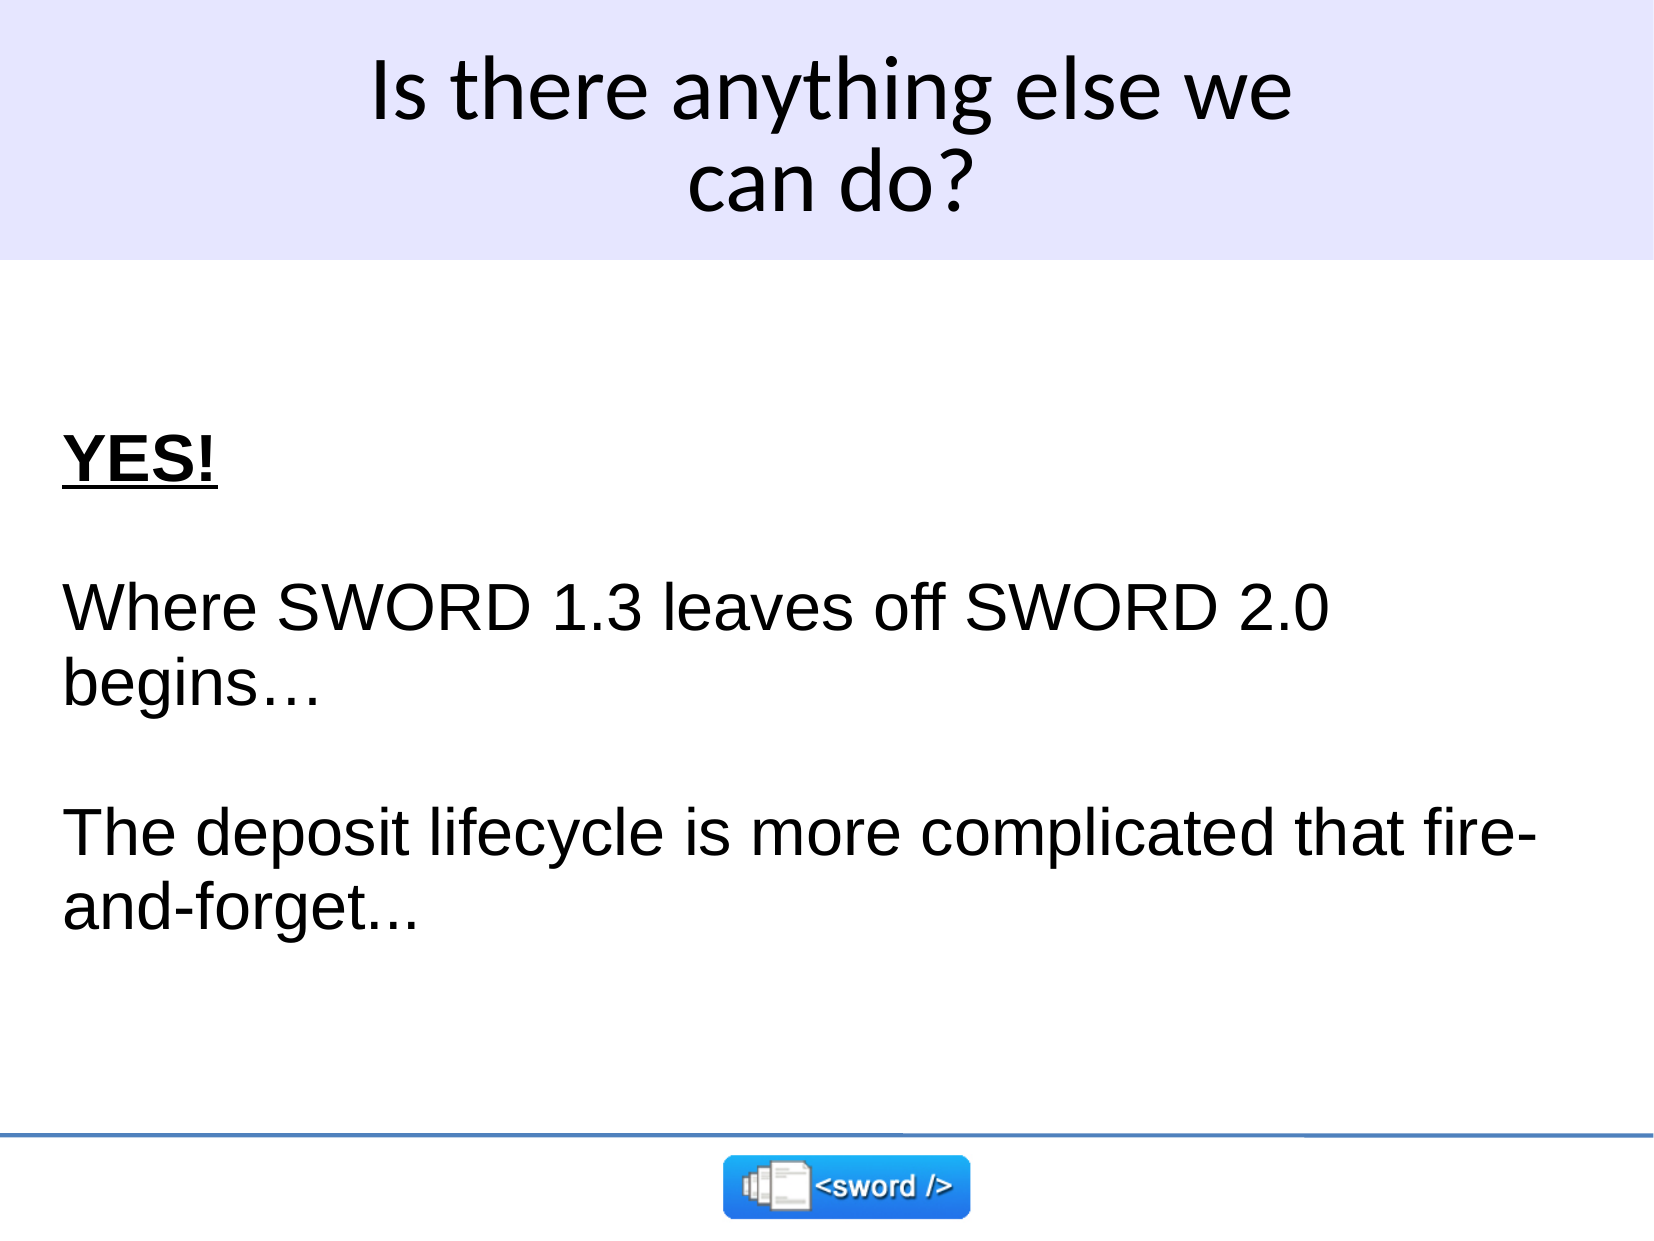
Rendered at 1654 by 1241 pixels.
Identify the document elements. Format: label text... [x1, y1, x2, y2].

picture [722, 1154, 973, 1223]
text_box Is there anything else we can do? [340, 35, 1326, 250]
text_box YES! Where SWORD 1.3 leaves off SWORD 2.0 begins… The deposit lifecycle is more complicated that fire-and-forget... [47, 413, 1595, 952]
